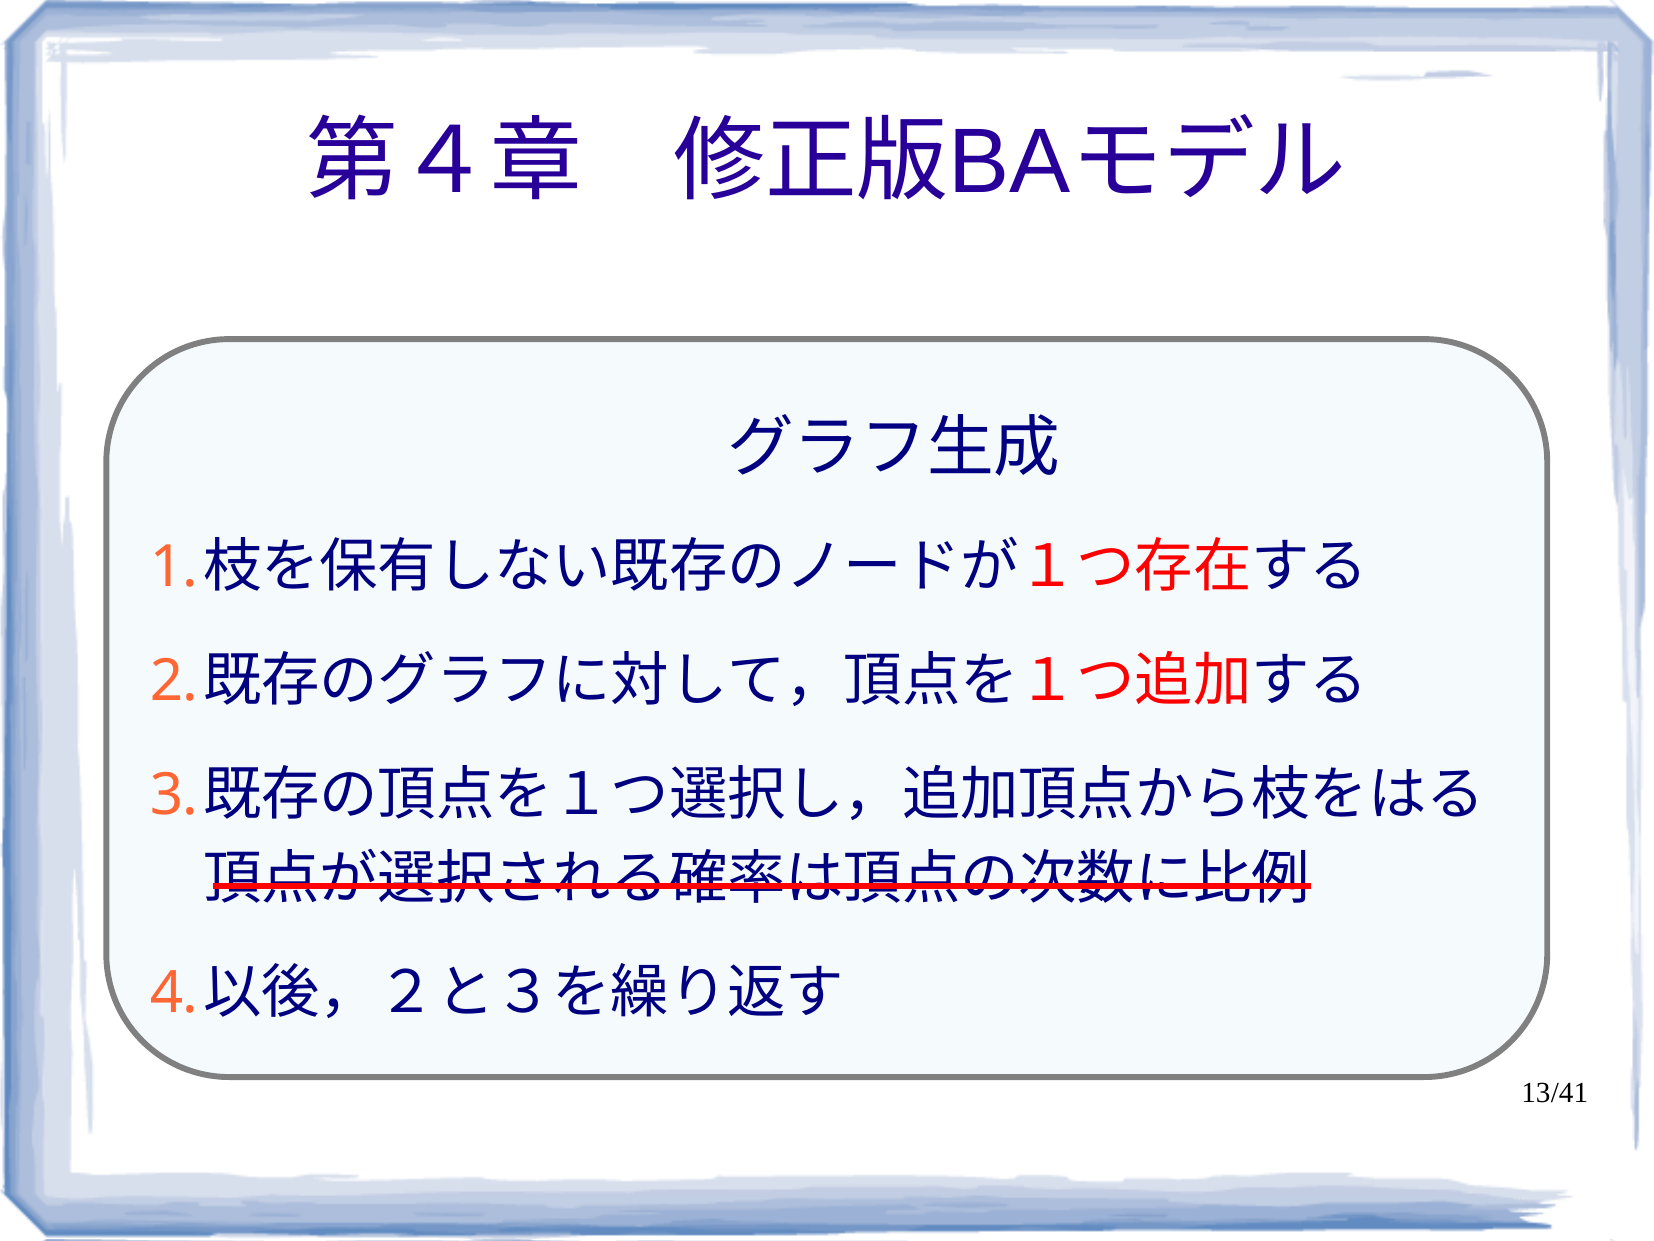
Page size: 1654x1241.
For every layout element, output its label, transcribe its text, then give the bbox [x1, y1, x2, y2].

picture [0, 0, 1654, 1241]
title 第４章 修正版BAモデル [82, 49, 1571, 257]
list グラフ生成 枝を保有しない既存のノードが１つ存在する 既存のグラフに対して，頂点を１つ追加する 既存の頂点を１つ選択し，追加頂点から枝をはる 頂点が選択される確率は頂点の次数に比例 以後，２と３を繰り返す [132, 393, 1585, 1113]
text_box [106, 339, 1526, 1030]
